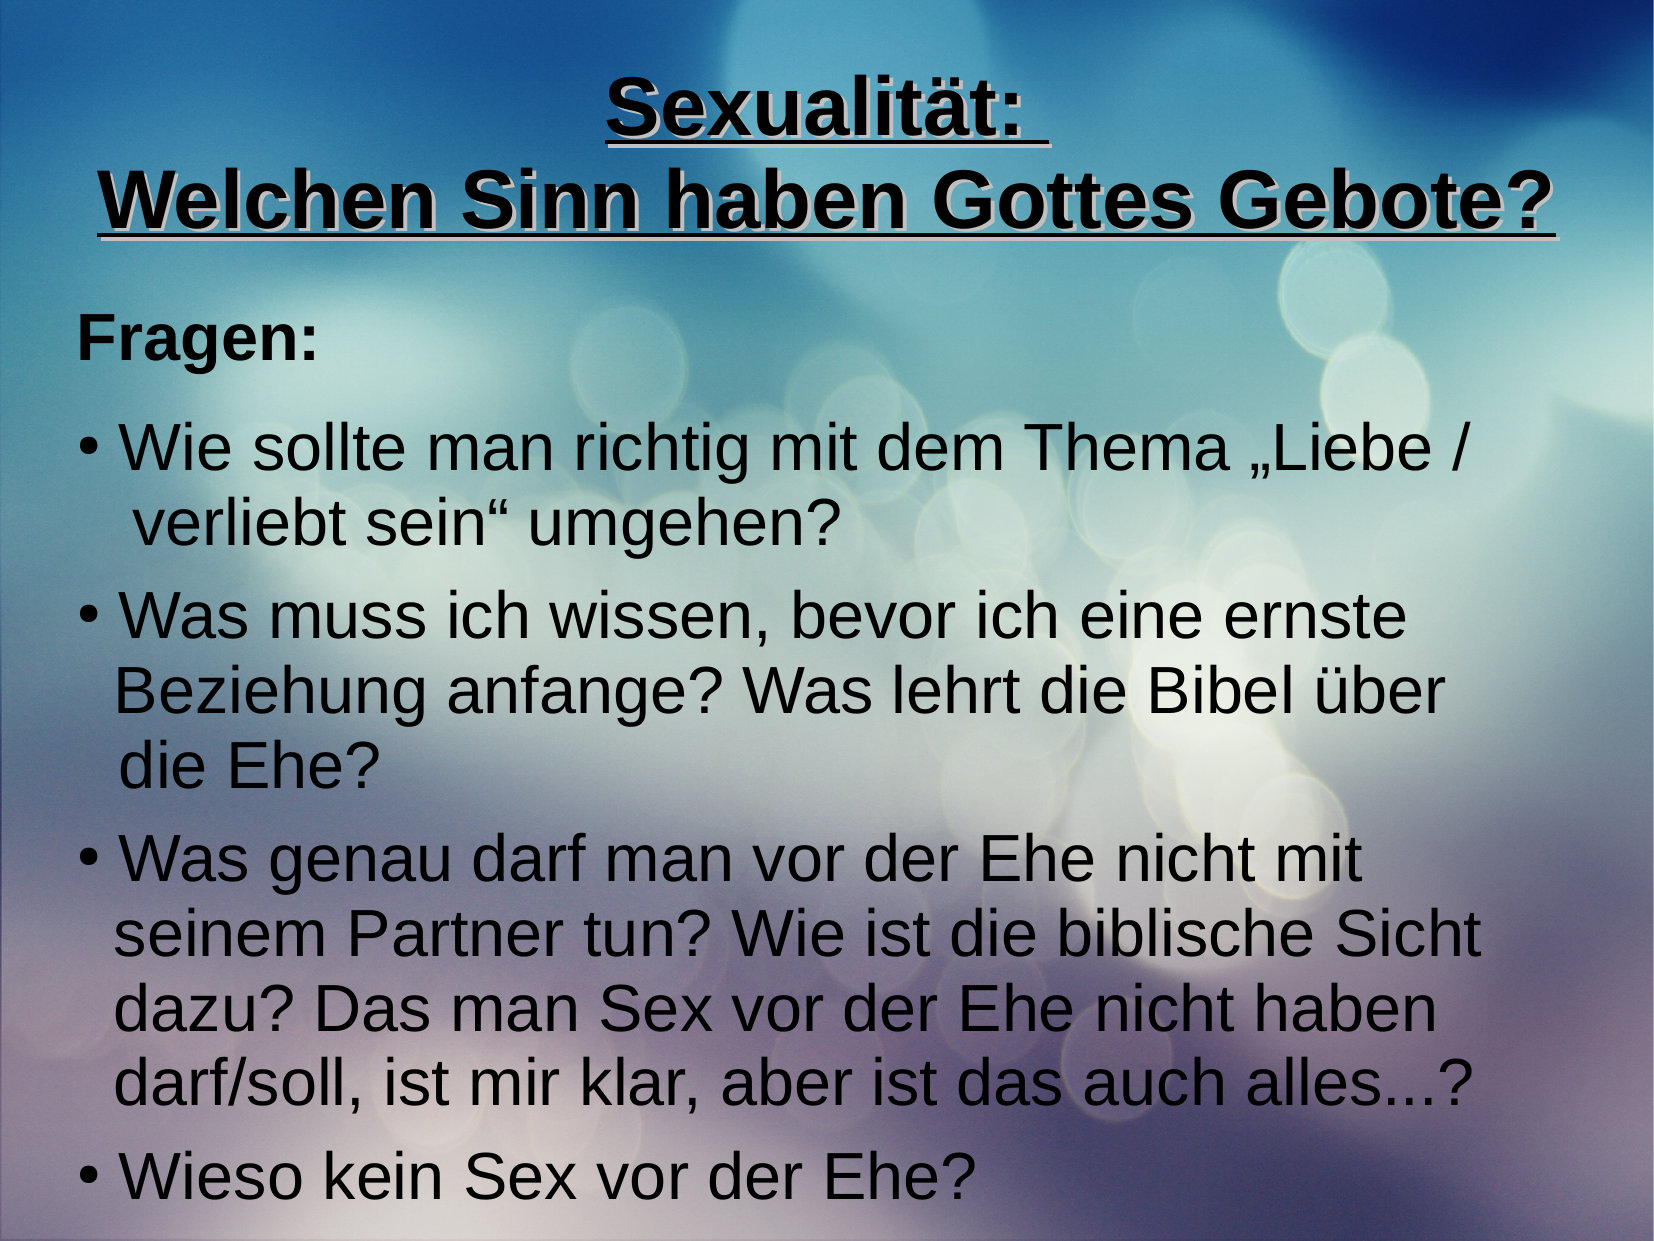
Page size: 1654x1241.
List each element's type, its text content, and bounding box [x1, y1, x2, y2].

title Sexualität: Welchen Sinn haben Gottes Gebote? [82, 49, 1571, 257]
subtitle Fragen: Wie sollte man richtig mit dem Thema „Liebe / verliebt sein“ umgehen? Was muss ich wissen, bevor ich eine ernste Beziehung anfange? Was lehrt die Bibel über die Ehe? Was genau darf man vor der Ehe nicht mit seinem Partner tun? Wie ist die biblische Sicht dazu? Das man Sex vor der Ehe nicht haben darf/soll, ist mir klar, aber ist das auch alles...? Wieso kein Sex vor der Ehe? [76, 265, 1565, 1211]
picture [0, 0, 1654, 1241]
